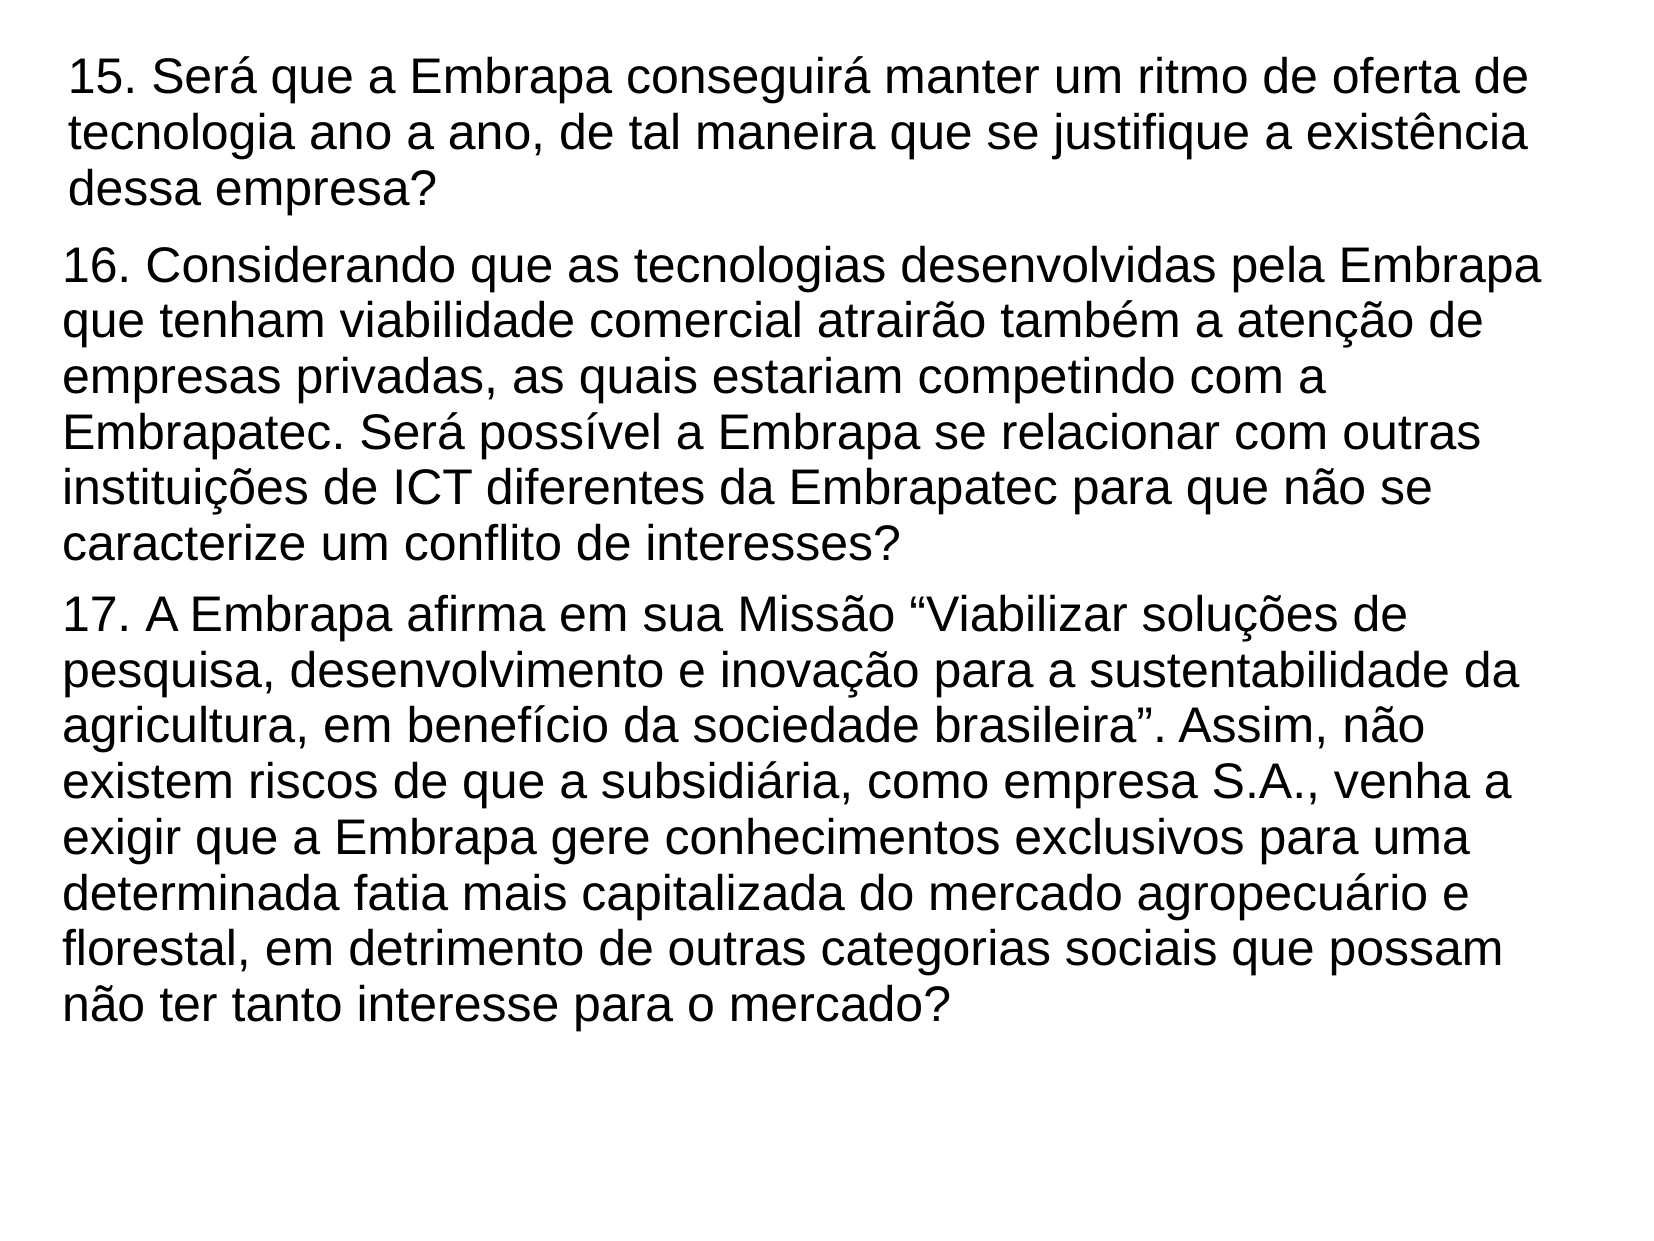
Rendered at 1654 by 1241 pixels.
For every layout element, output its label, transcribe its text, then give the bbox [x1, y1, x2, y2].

text_box 17. A Embrapa afirma em sua Missão “Viabilizar soluções de pesquisa, desenvolvimento e inovação para a sustentabilidade da agricultura, em benefício da sociedade brasileira”. Assim, não existem riscos de que a subsidiária, como empresa S.A., venha a exigir que a Embrapa gere conhecimentos exclusivos para uma determinada fatia mais capitalizada do mercado agropecuário e florestal, em detrimento de outras categorias sociais que possam não ter tanto interesse para o mercado? [47, 578, 1595, 1040]
text_box 16. Considerando que as tecnologias desenvolvidas pela Embrapa que tenham viabilidade comercial atrairão também a atenção de empresas privadas, as quais estariam competindo com a Embrapatec. Será possível a Embrapa se relacionar com outras instituições de ICT diferentes da Embrapatec para que não se caracterize um conflito de interesses? [47, 229, 1619, 579]
text_box 15. Será que a Embrapa conseguirá manter um ritmo de oferta de tecnologia ano a ano, de tal maneira que se justifique a existência dessa empresa? [53, 41, 1601, 224]
